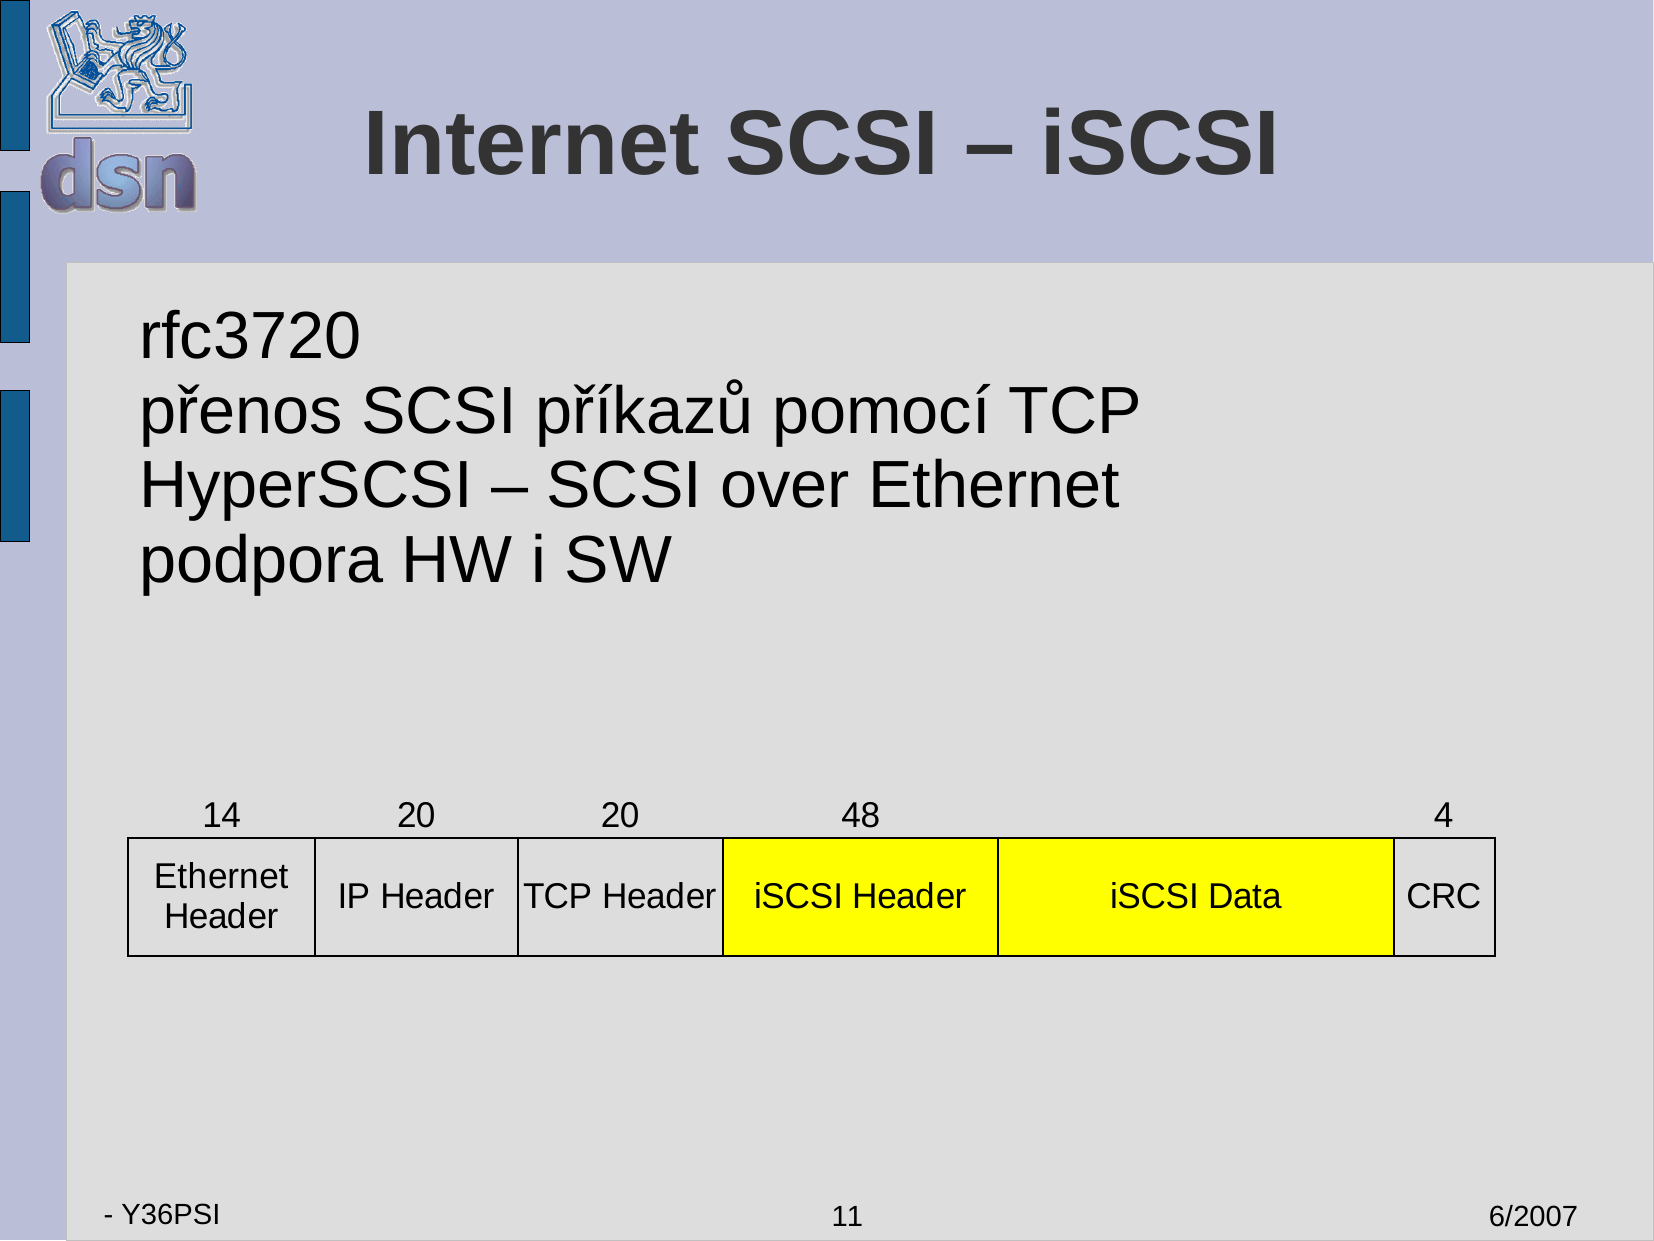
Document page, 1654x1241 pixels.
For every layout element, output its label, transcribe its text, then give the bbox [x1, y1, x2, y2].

chart [125, 794, 1497, 958]
list rfc3720 přenos SCSI příkazů pomocí TCP HyperSCSI – SCSI over Ethernet podpora HW i SW [121, 297, 1534, 598]
title Internet SCSI – iSCSI [210, 39, 1478, 247]
picture [10, 10, 223, 230]
